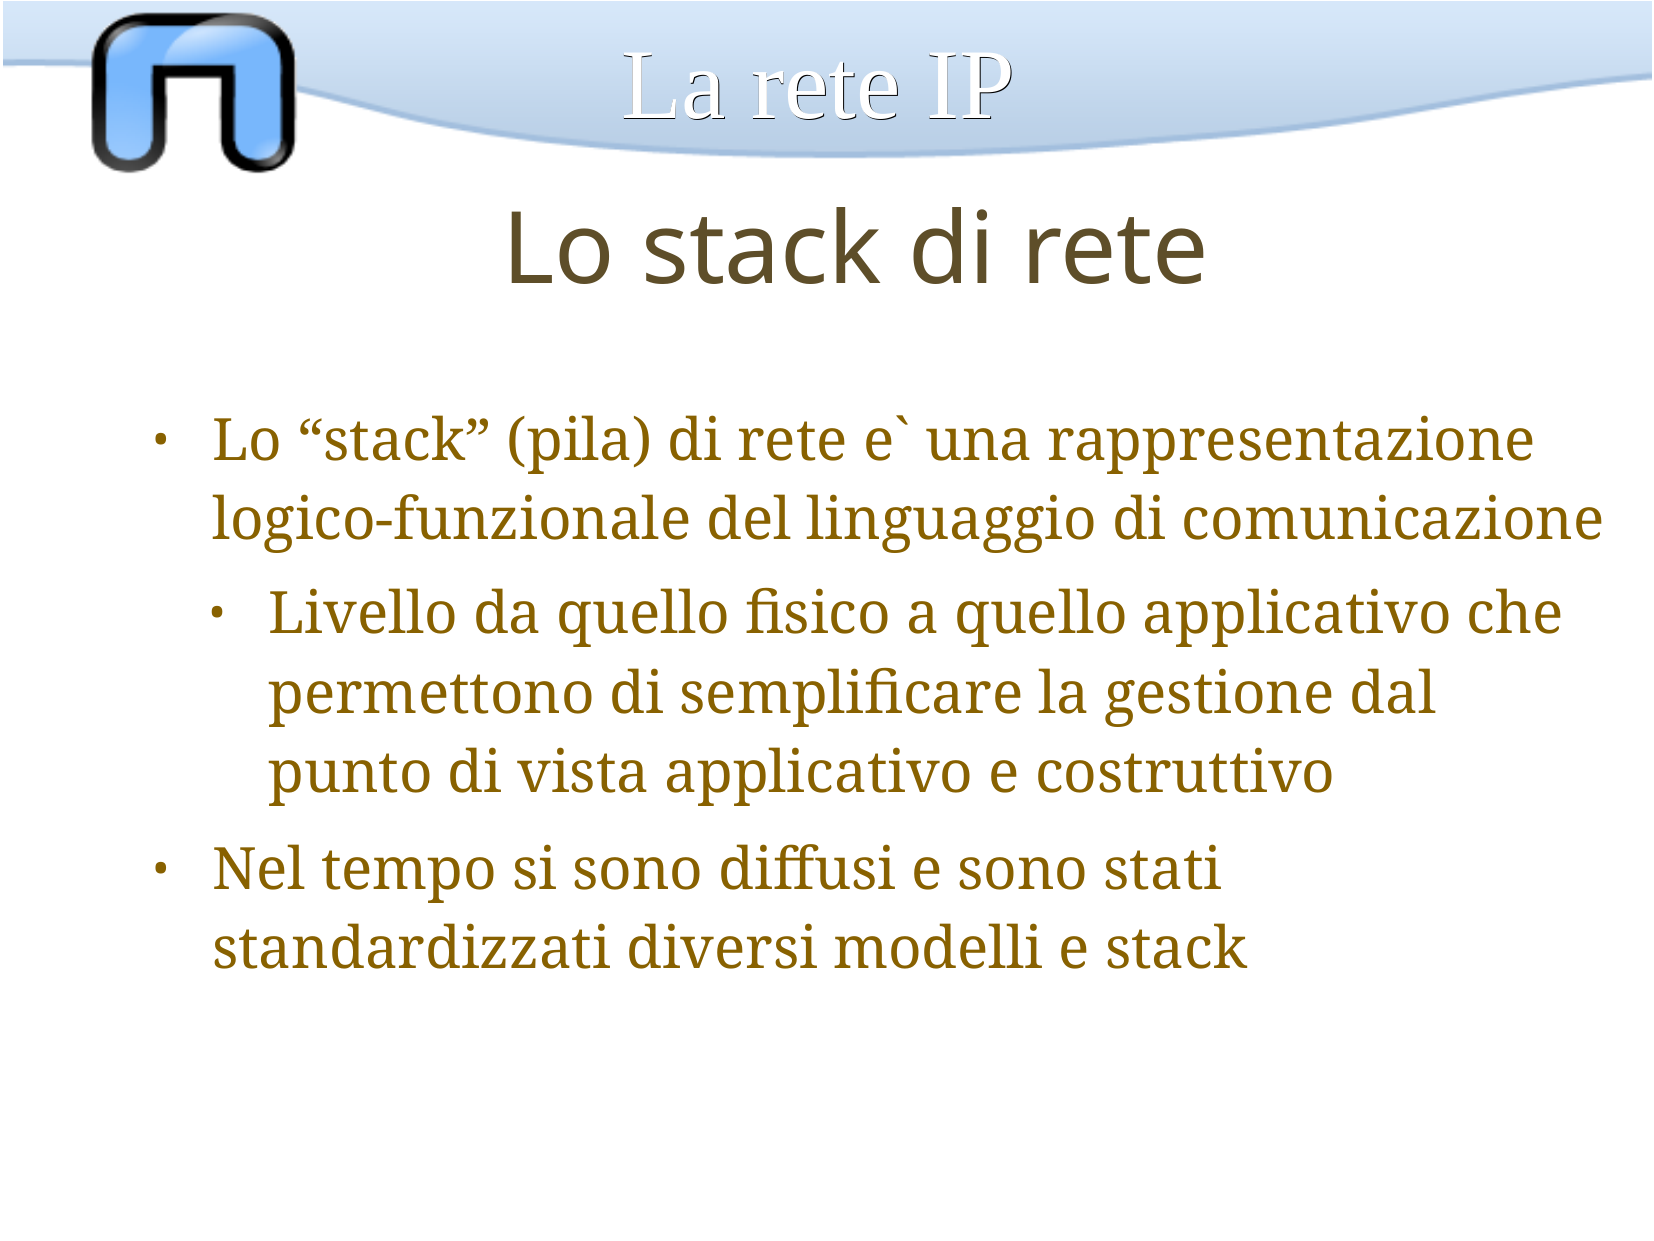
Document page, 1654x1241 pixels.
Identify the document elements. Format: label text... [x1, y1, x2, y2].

title Lo stack di rete [118, 82, 1595, 408]
text_box La rete IP [573, 29, 1063, 82]
picture [0, 0, 1654, 1241]
list Lo “stack” (pila) di rete e` una rappresentazione logico-funzionale del linguaggio di comunicazione Livello da quello fisico a quello applicativo che permettono di semplificare la gestione dal punto di vista applicativo e costruttivo Nel tempo si sono diffusi e sono stati standardizzati diversi modelli e stack [118, 304, 1609, 1235]
